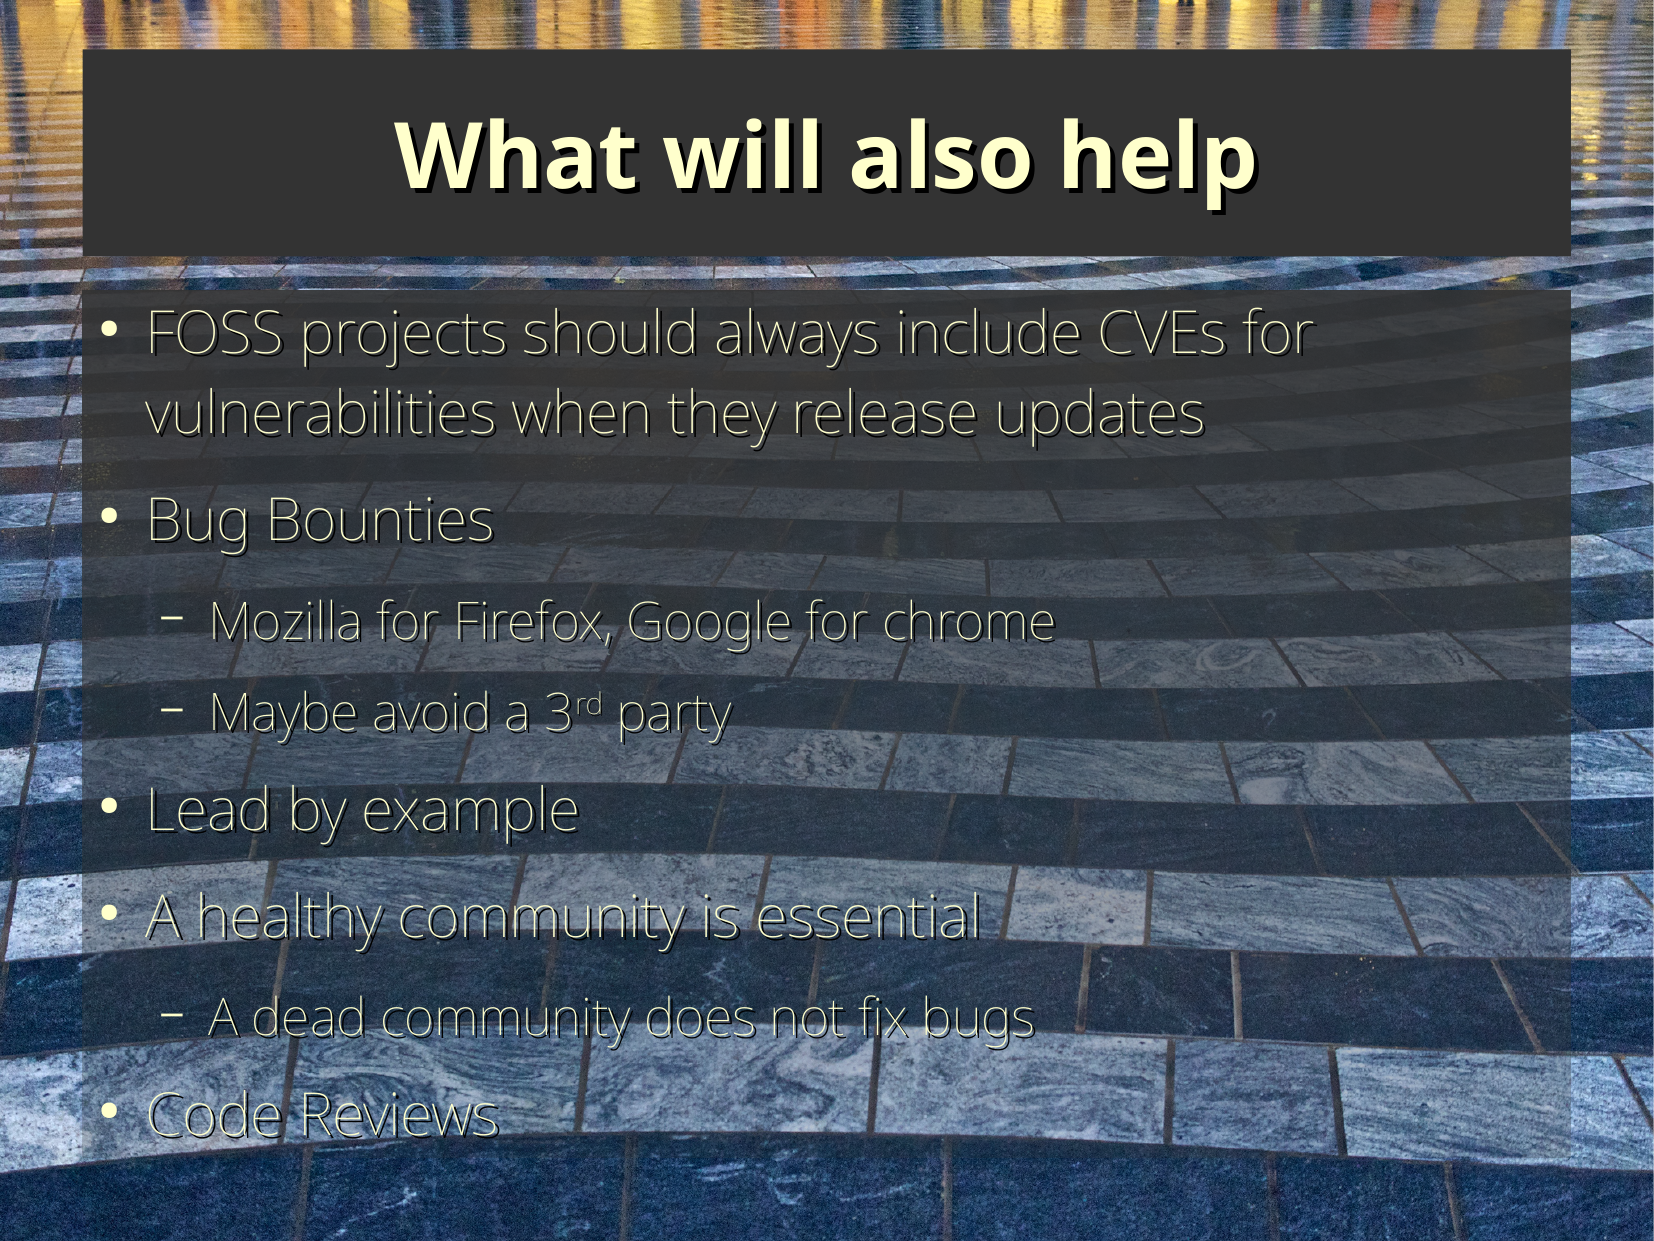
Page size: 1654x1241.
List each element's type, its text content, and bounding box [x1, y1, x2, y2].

title What will also help [82, 49, 1571, 257]
picture [0, 0, 1654, 1241]
list FOSS projects should always include CVEs for vulnerabilities when they release updates Bug Bounties Mozilla for Firefox, Google for chrome Maybe avoid a 3rd party Lead by example A healthy community is essential A dead community does not fix bugs Code Reviews [82, 290, 1571, 1158]
